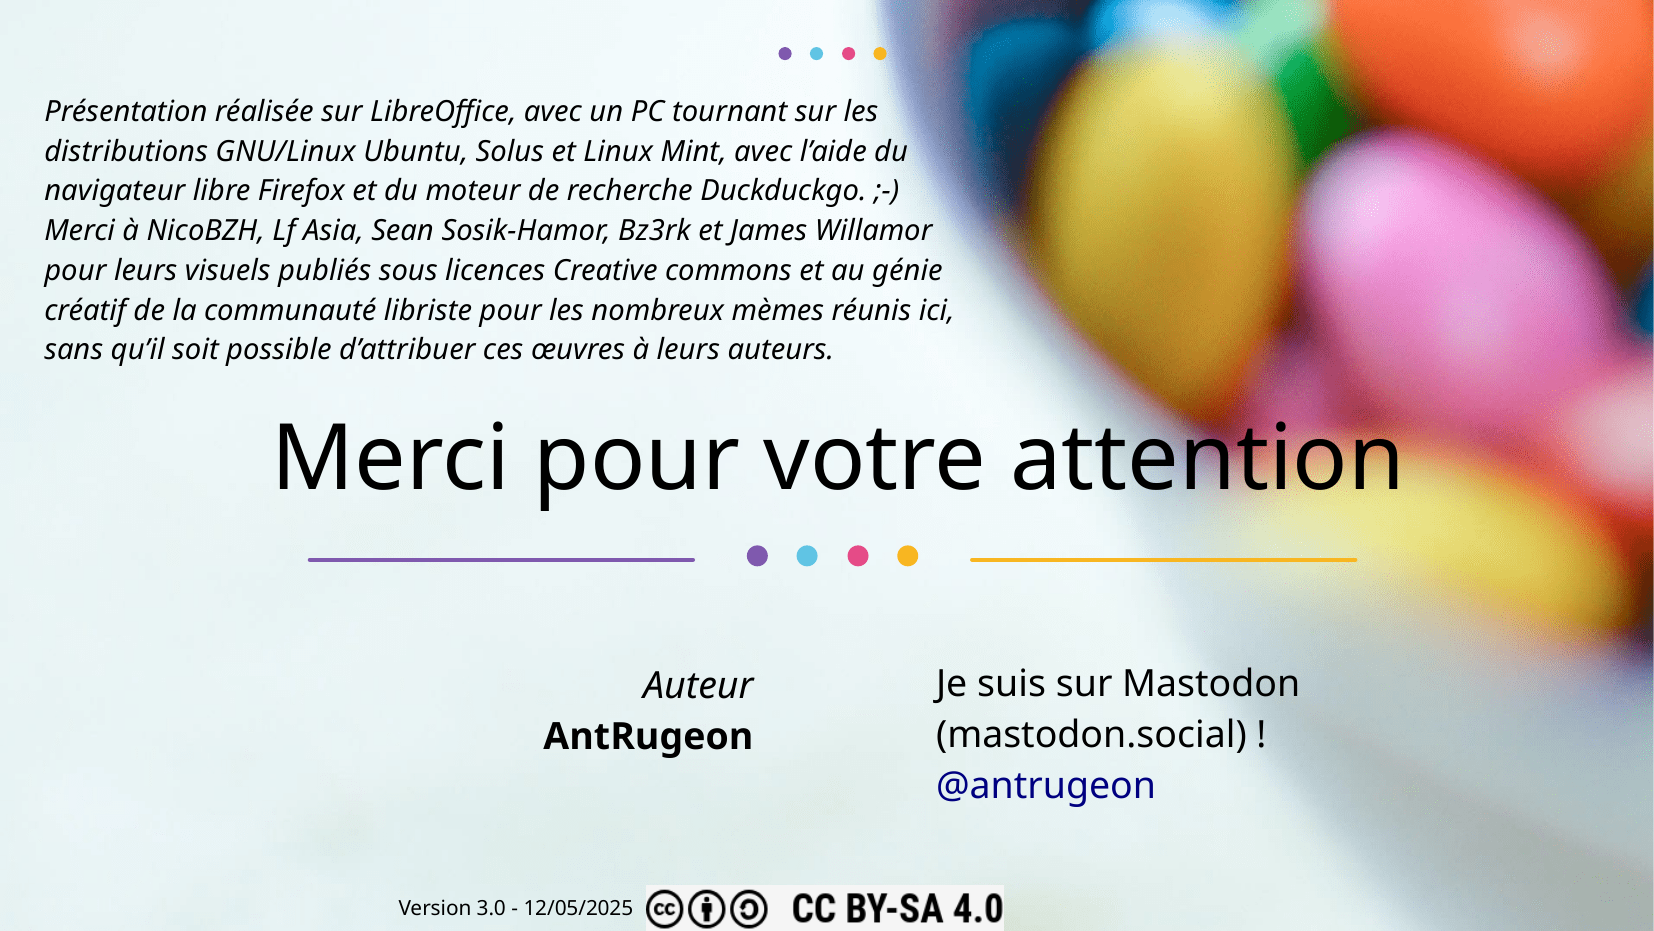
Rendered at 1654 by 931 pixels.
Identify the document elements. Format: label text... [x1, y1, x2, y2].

text_box [746, 545, 768, 567]
text_box [842, 47, 856, 61]
picture [0, 0, 1654, 931]
text_box [847, 545, 869, 567]
text_box Je suis sur Mastodon (mastodon.social) ! @antrugeon [921, 649, 1654, 869]
text_box Présentation réalisée sur LibreOffice, avec un PC tournant sur les distributions GNU/Linux Ubuntu, Solus et Linux Mint, avec l’aide du navigateur libre Firefox et du moteur de recherche Duckduckgo. ;-) Merci à NicoBZH, Lf Asia, Sean Sosik-Hamor, Bz3rk et James Willamor pour leurs visuels publiés sous licences Creative commons et au génie créatif de la communauté libriste pour les nombreux mèmes réunis ici, sans qu’il soit possible d’attribuer ces œuvres à leurs auteurs. [29, 82, 975, 505]
title Merci pour votre attention [94, 376, 1583, 532]
text_box Version 3.0 - 12/05/2025 [383, 885, 650, 929]
text_box Auteur AntRugeon [528, 650, 769, 768]
text_box [778, 47, 792, 61]
text_box [897, 545, 919, 567]
text_box [796, 545, 818, 567]
text_box [873, 47, 887, 61]
text_box [809, 47, 824, 61]
